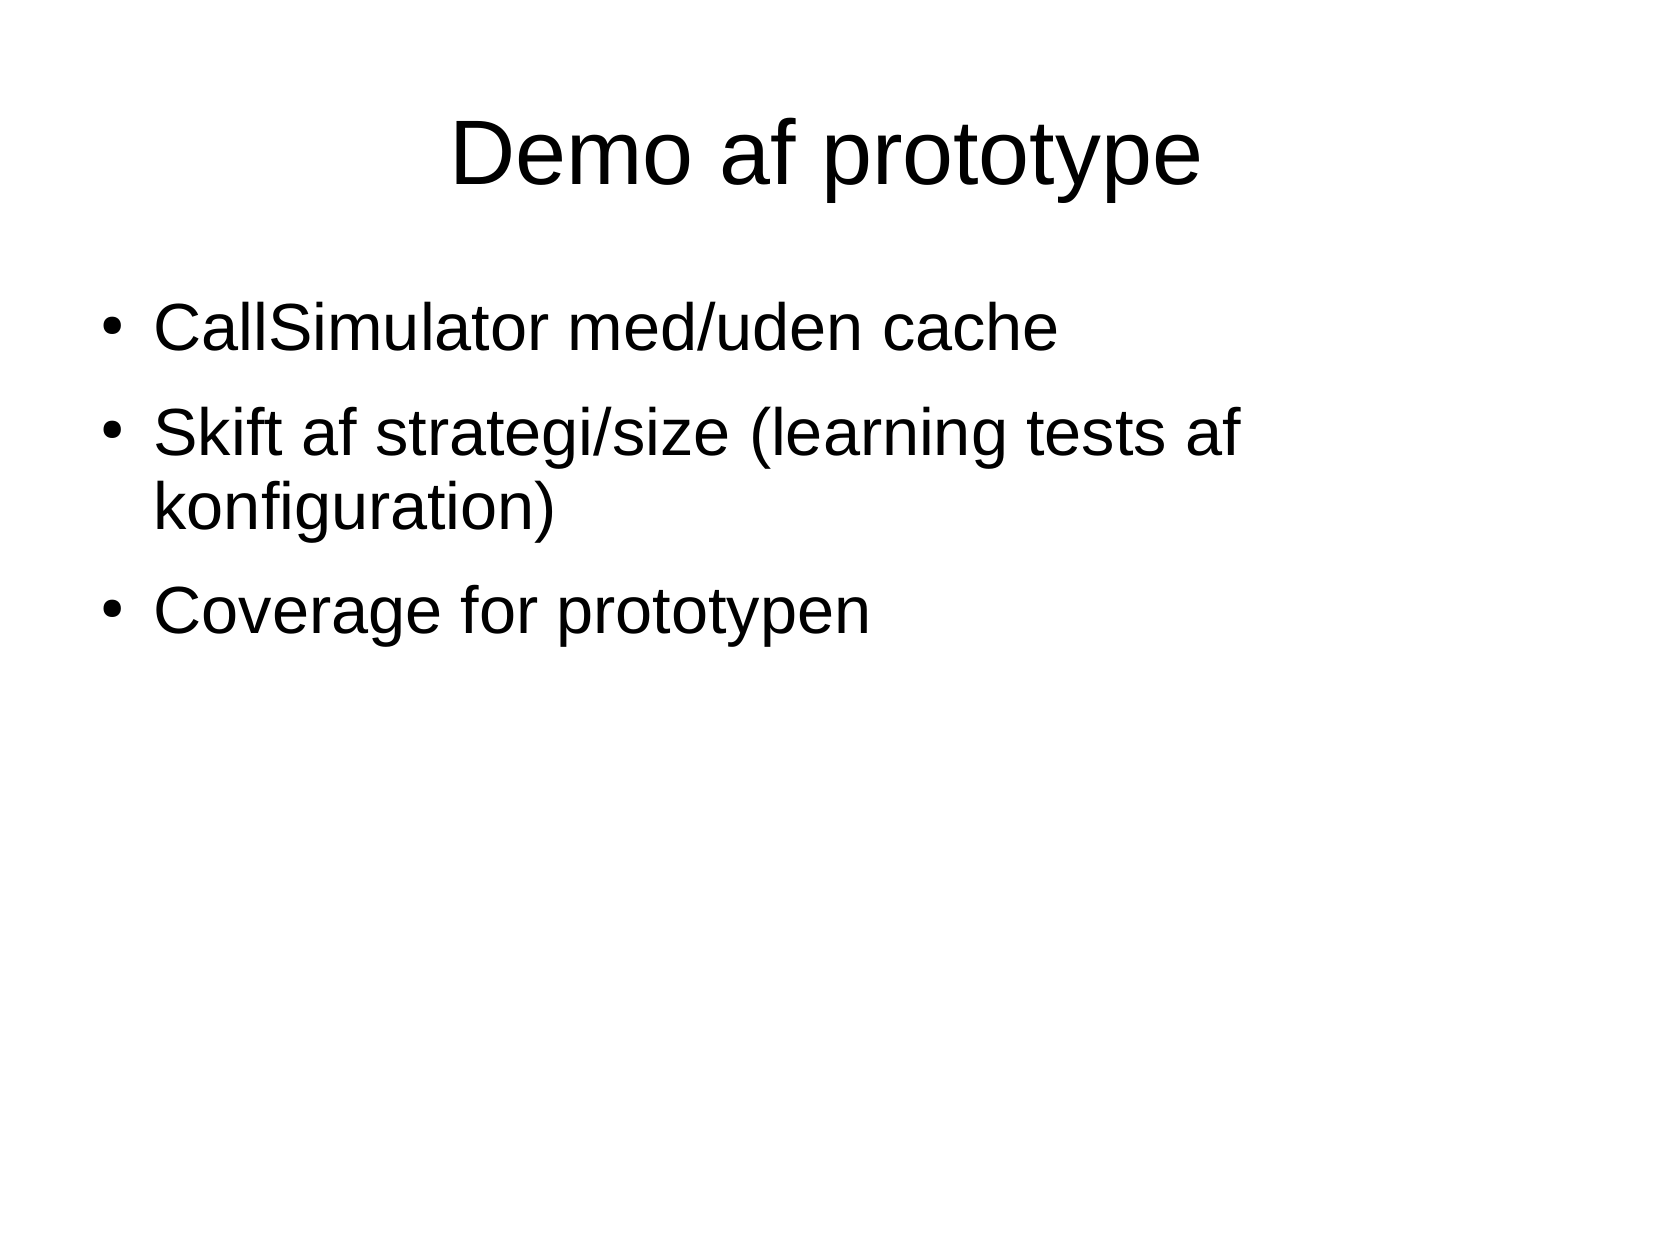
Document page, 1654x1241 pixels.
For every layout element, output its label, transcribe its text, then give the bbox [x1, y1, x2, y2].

title Demo af prototype [82, 56, 1571, 250]
list CallSimulator med/uden cache Skift af strategi/size (learning tests af konfiguration) Coverage for prototypen [82, 290, 1571, 1094]
